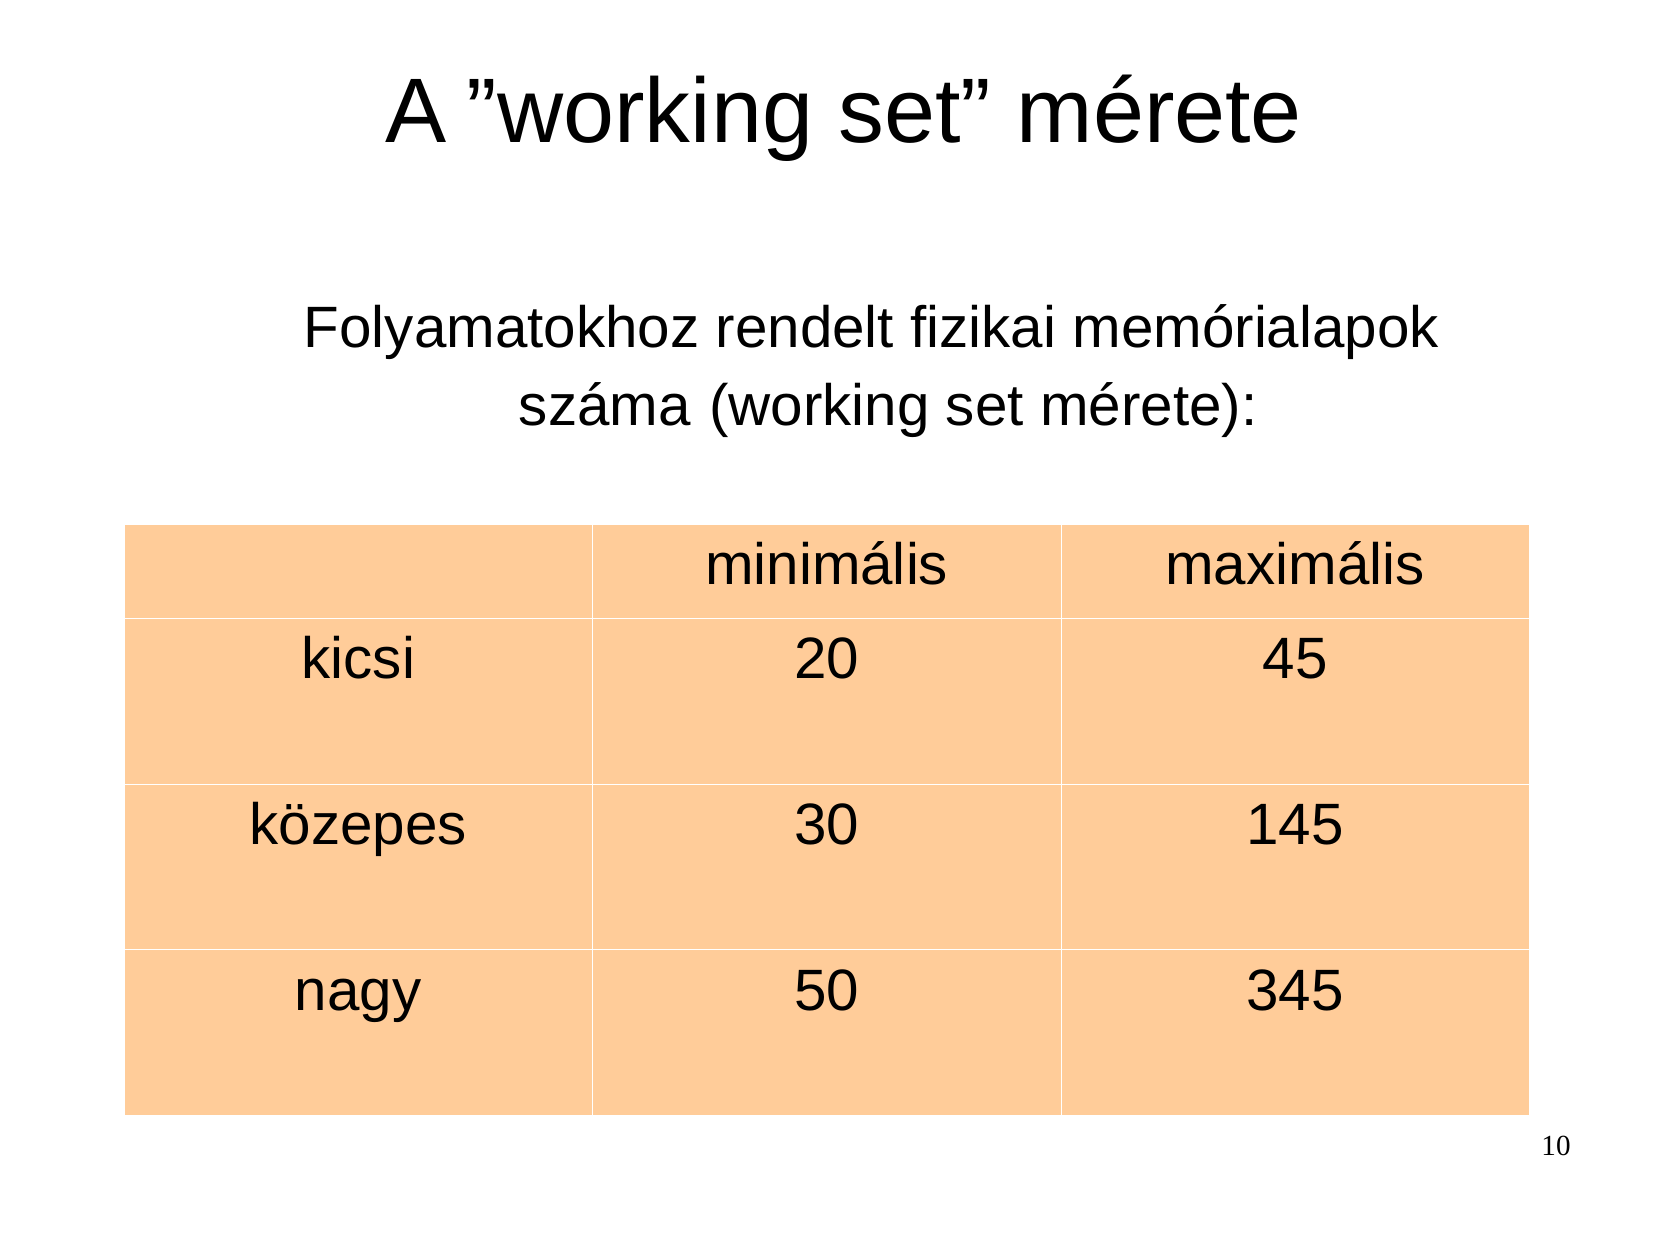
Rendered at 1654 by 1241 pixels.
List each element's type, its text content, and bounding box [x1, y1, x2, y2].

table_cell 345 [1062, 950, 1529, 1115]
table_header minimális [593, 525, 1061, 618]
table_cell kicsi [125, 619, 592, 784]
table_cell 145 [1062, 785, 1529, 949]
table_cell 20 [593, 619, 1061, 784]
table_cell 45 [1062, 619, 1529, 784]
table_header [125, 525, 592, 618]
title A ”working set” mérete [123, 20, 1530, 191]
table_header maximális [1062, 525, 1529, 618]
table_cell közepes [125, 785, 592, 949]
table_cell 50 [593, 950, 1061, 1115]
table_cell nagy [125, 950, 592, 1115]
text_box Folyamatokhoz rendelt fizikai memórialapok száma (working set mérete): [188, 281, 1573, 447]
table_cell 30 [593, 785, 1061, 949]
